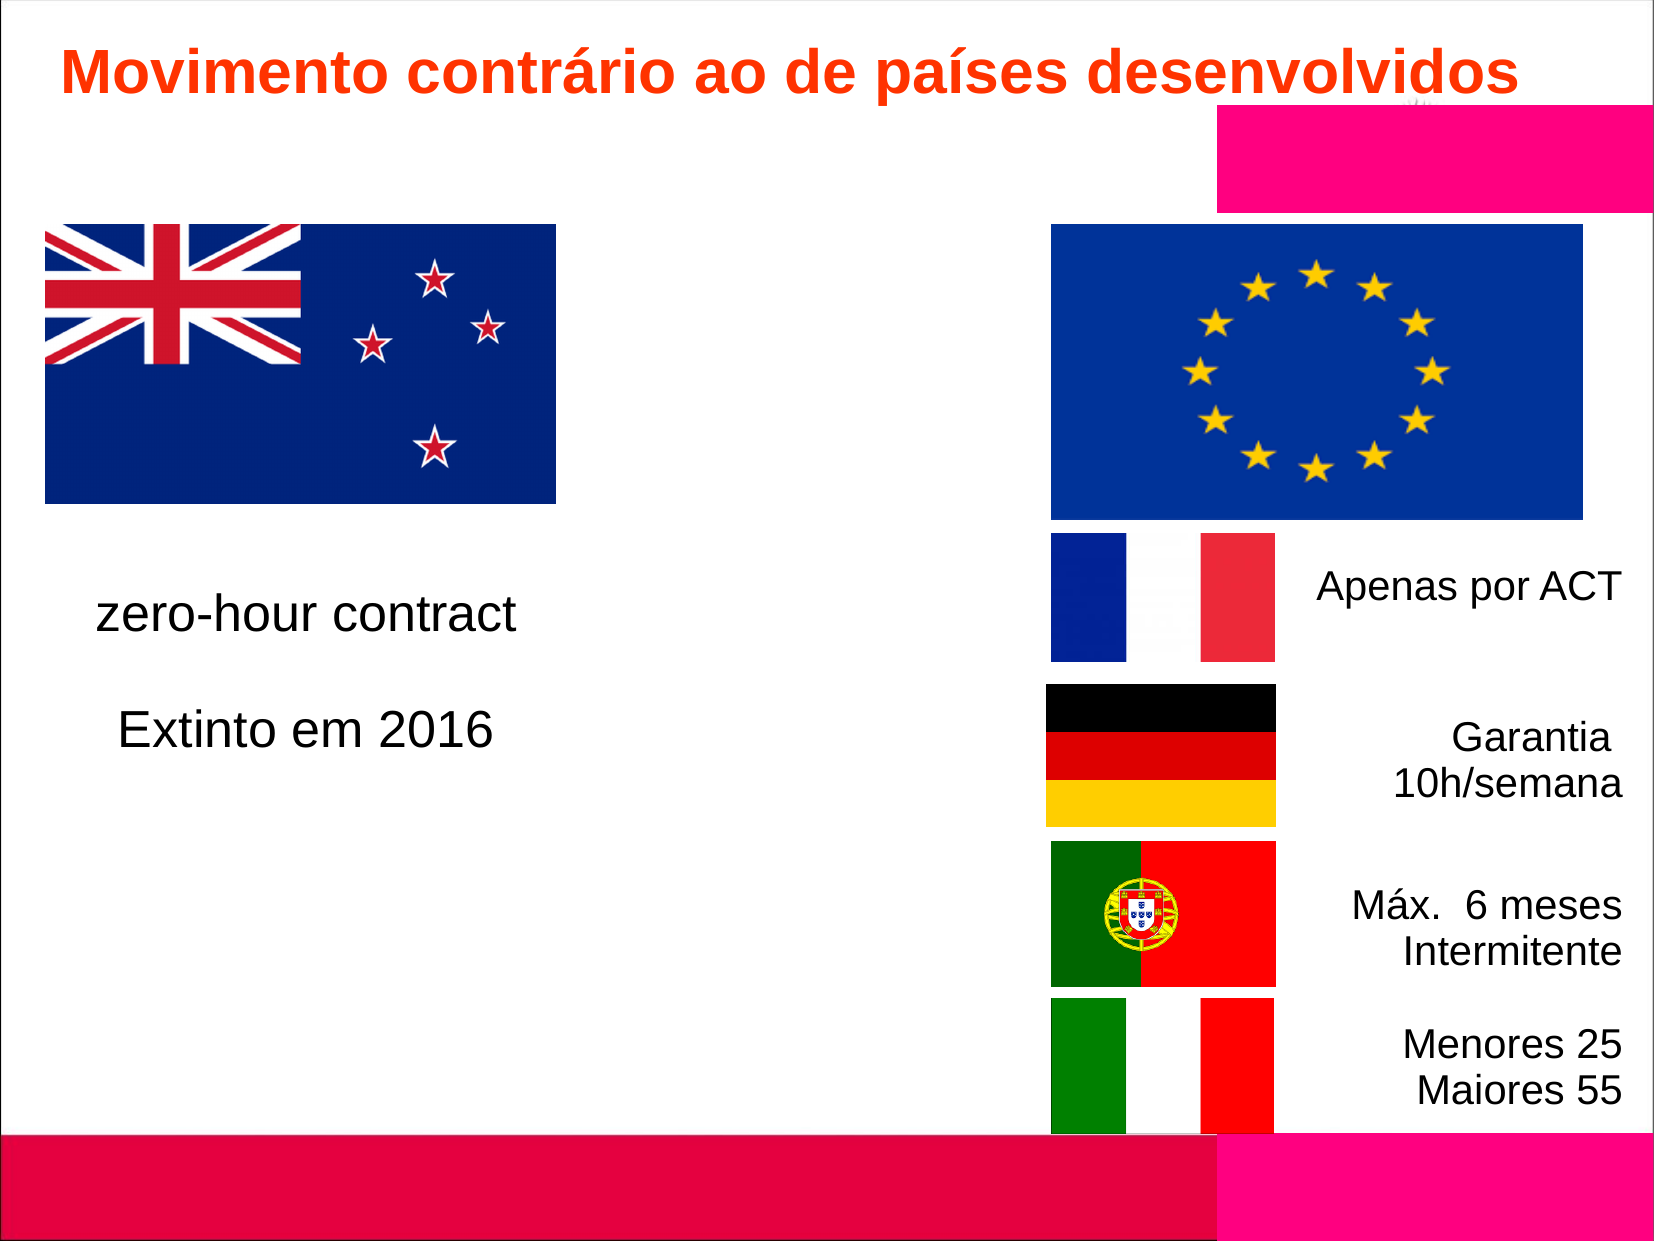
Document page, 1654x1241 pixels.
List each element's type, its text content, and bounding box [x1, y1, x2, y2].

text_box Apenas por ACT Garantia 10h/semana [1116, 555, 1638, 1077]
text_box Máx. 6 meses Intermitente Menores 25 Maiores 55 [1325, 874, 1638, 1123]
text_box Movimento contrário ao de países desenvolvidos [45, 23, 1630, 479]
text_box zero-hour contract Extinto em 2016 [45, 577, 567, 765]
picture [0, 0, 1654, 1241]
